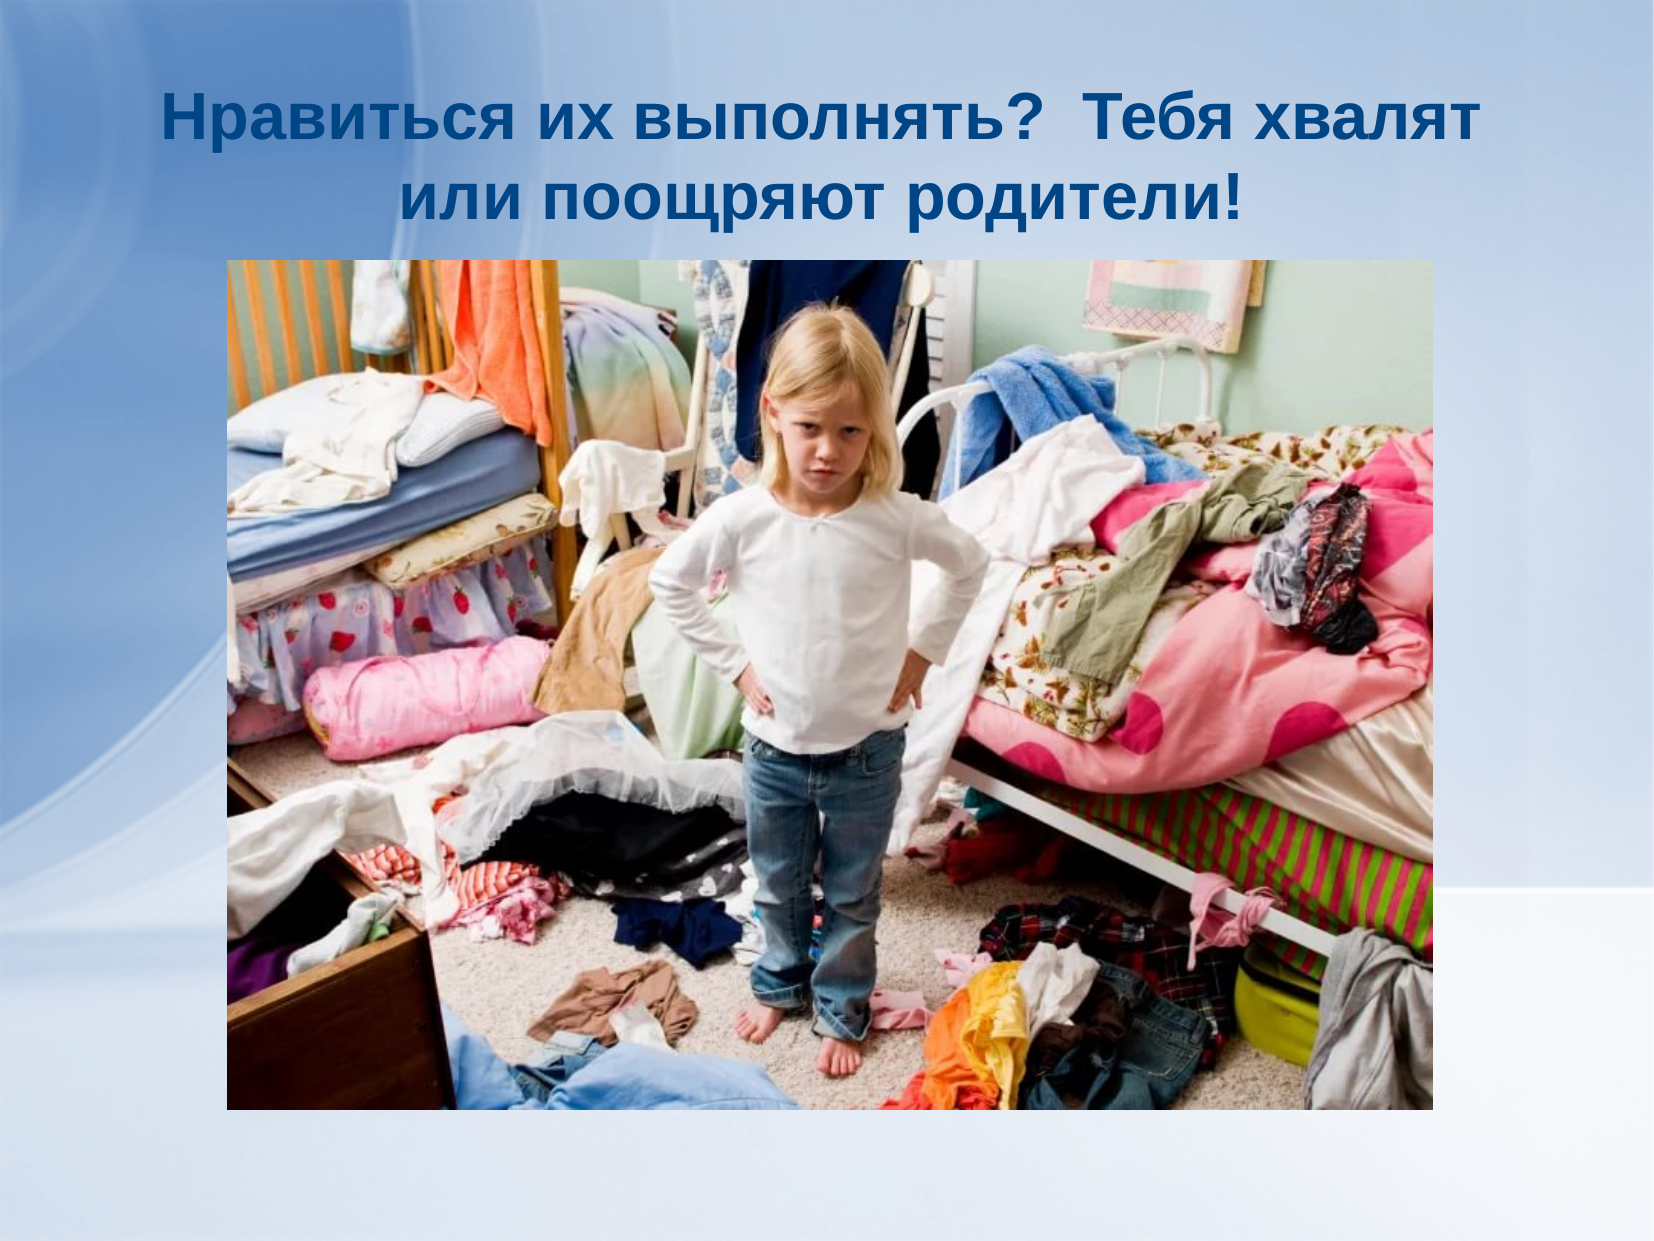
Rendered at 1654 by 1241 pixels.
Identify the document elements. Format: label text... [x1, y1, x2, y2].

picture [0, 0, 1654, 1241]
title Нравиться их выполнять? Тебя хвалят или поощряют родители! [82, 14, 1562, 292]
